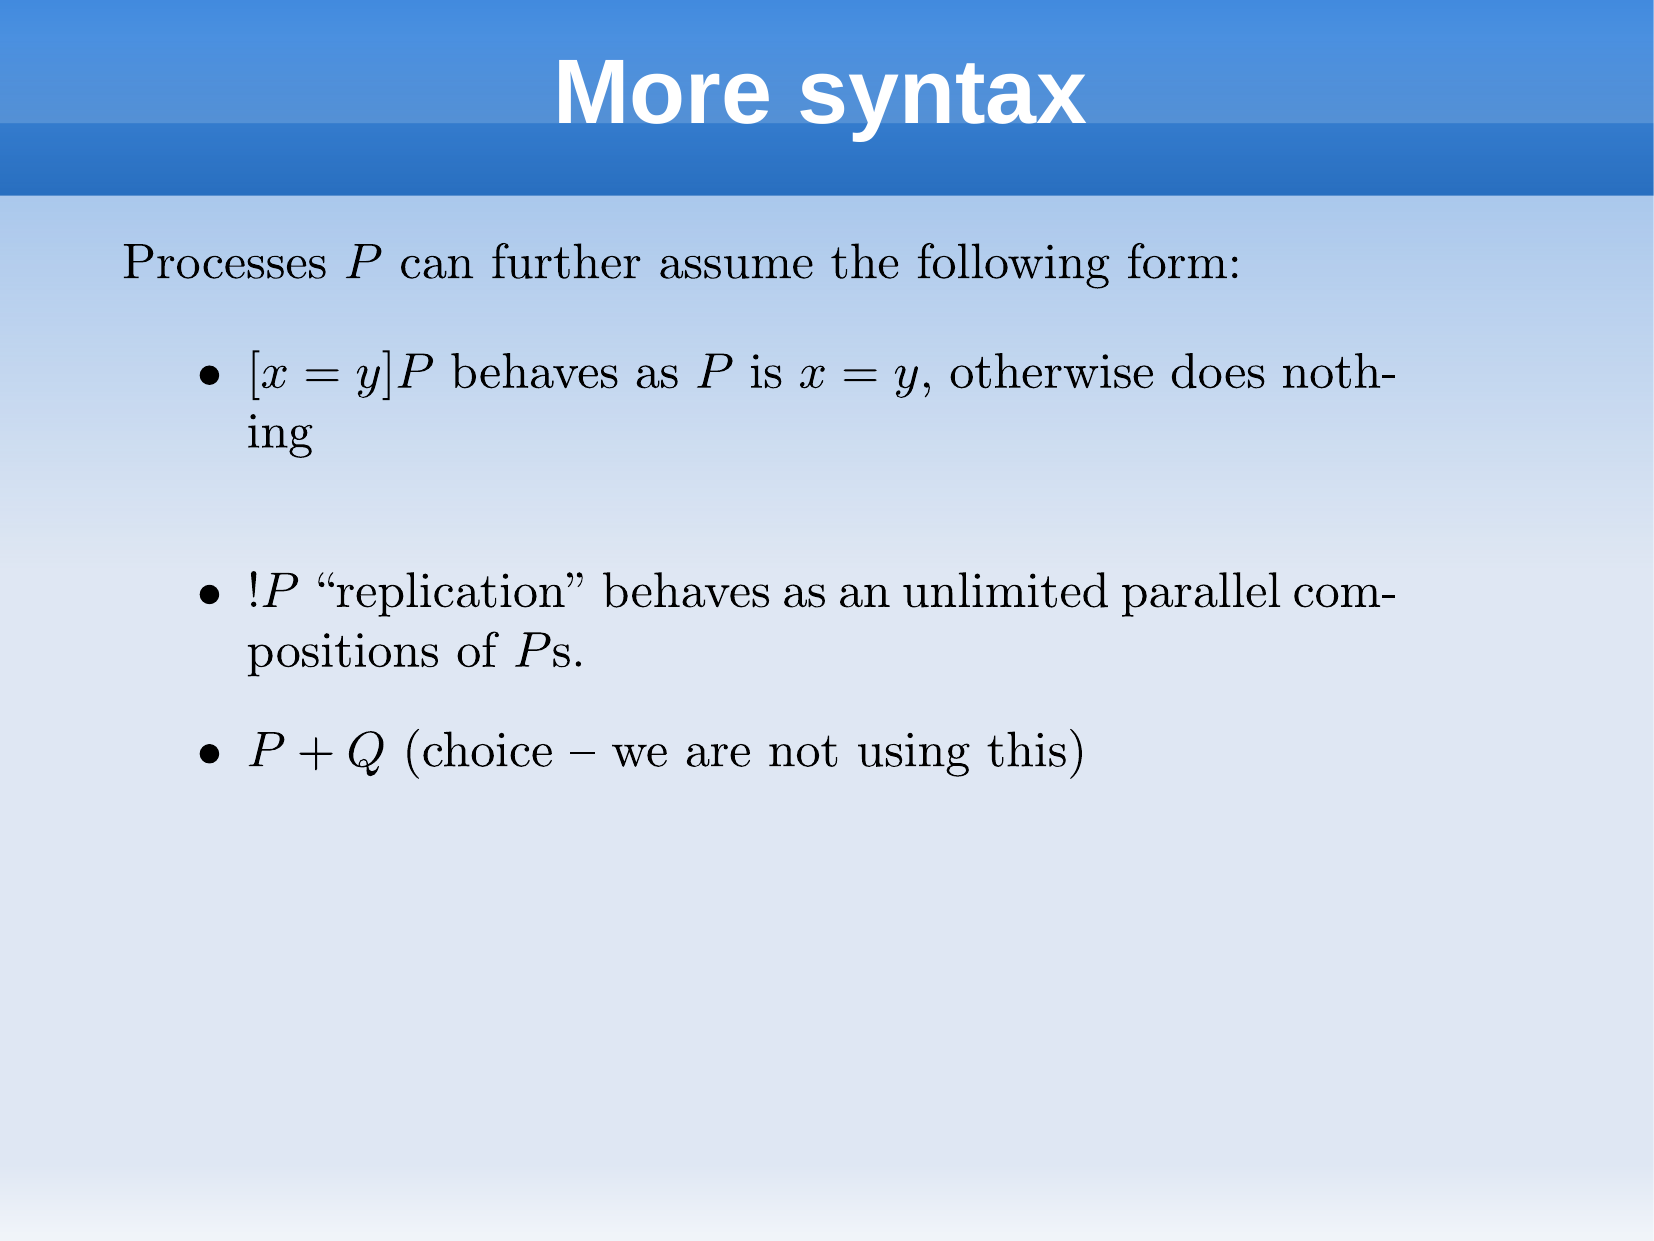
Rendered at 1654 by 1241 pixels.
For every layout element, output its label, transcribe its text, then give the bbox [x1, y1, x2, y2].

text_box [122, 242, 1398, 779]
title More syntax [76, 0, 1565, 188]
picture [0, 0, 1654, 1241]
